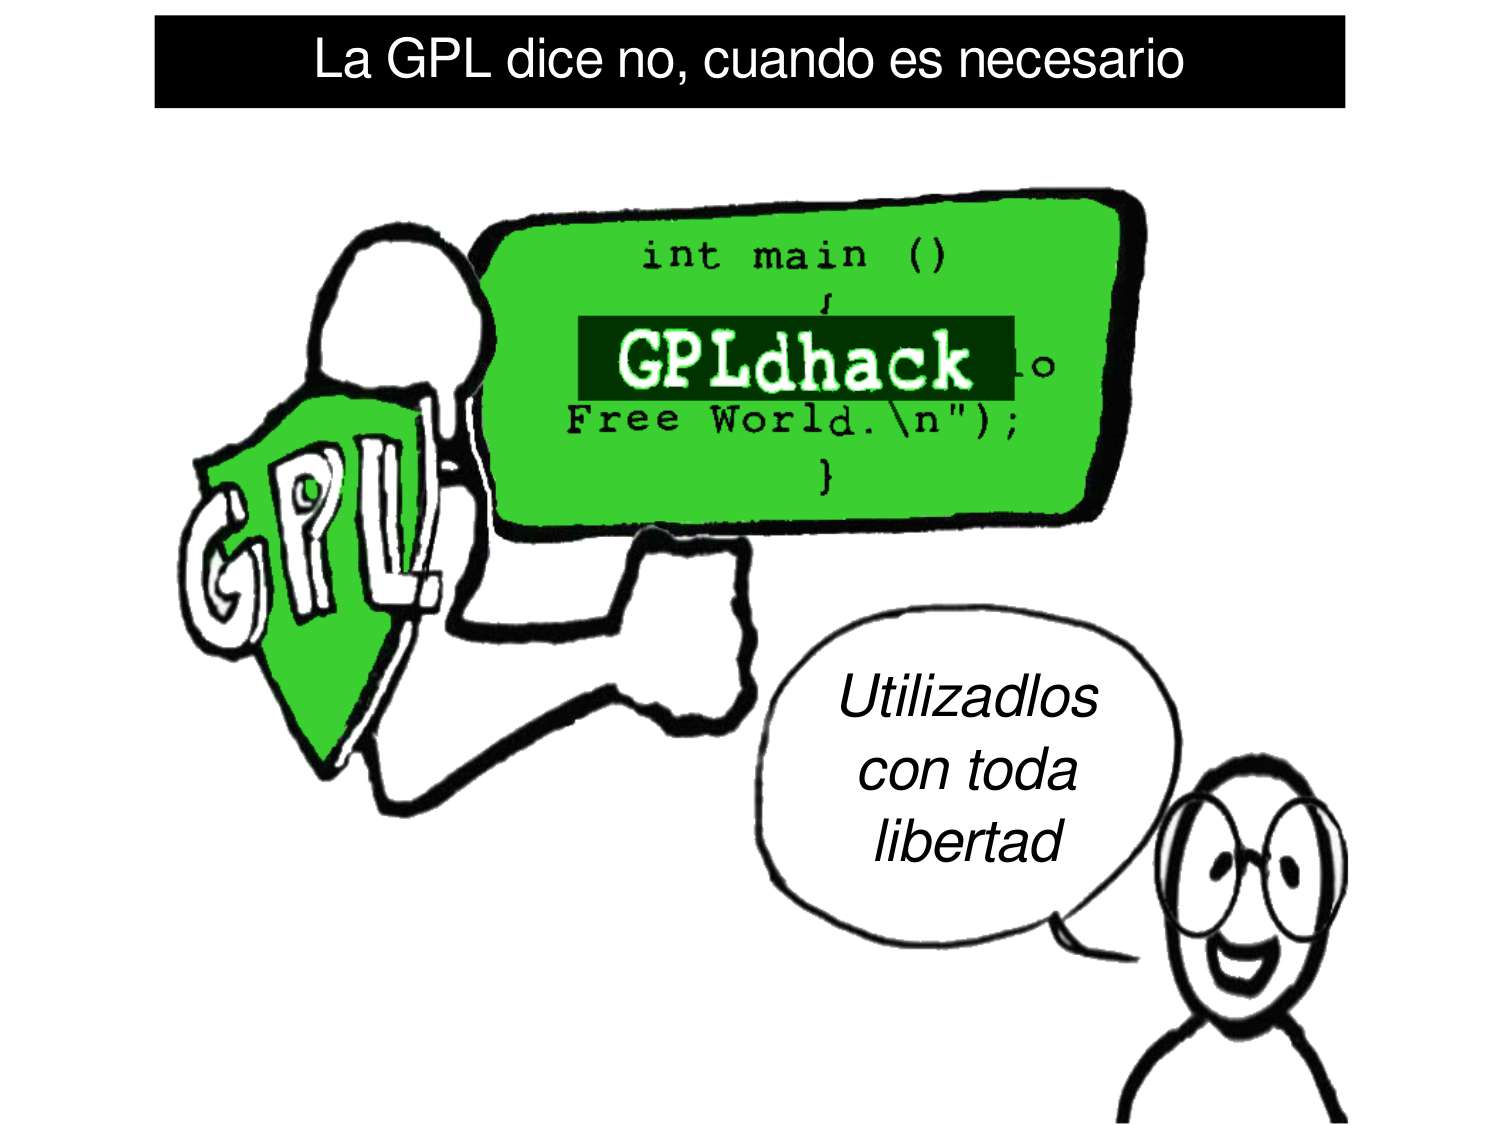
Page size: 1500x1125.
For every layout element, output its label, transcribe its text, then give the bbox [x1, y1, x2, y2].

text_box La GPL dice no, cuando es necesario [154, 15, 1346, 109]
picture [150, 0, 1351, 1125]
text_box Utilizadlos con toda libertad [770, 618, 1161, 927]
